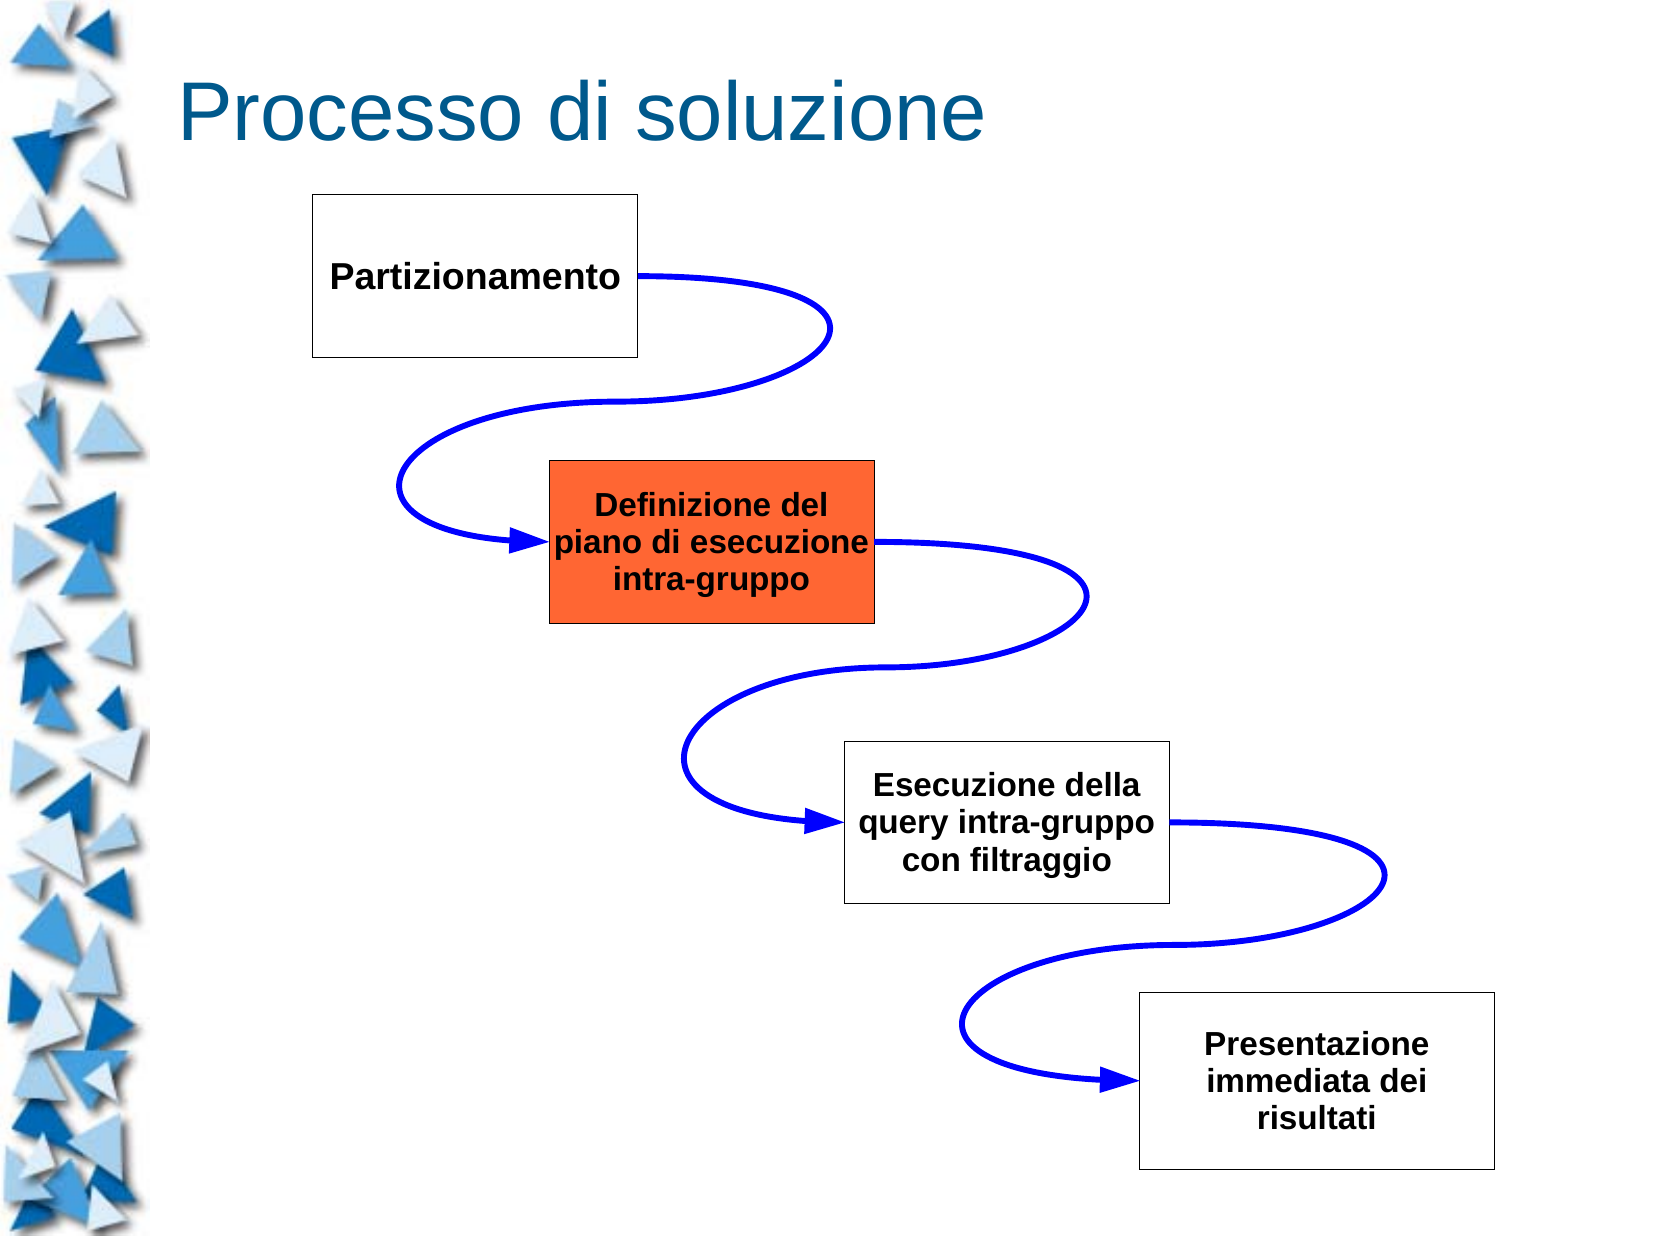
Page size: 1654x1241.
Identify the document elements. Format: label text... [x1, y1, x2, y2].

picture [0, 0, 150, 1236]
text_box Partizionamento [312, 194, 638, 358]
text_box Definizione del piano di esecuzione intra-gruppo [549, 460, 875, 624]
text_box Presentazione immediata dei risultati [1139, 992, 1495, 1170]
title Processo di soluzione [177, 29, 1590, 194]
text_box Esecuzione della query intra-gruppo con filtraggio [844, 741, 1170, 904]
